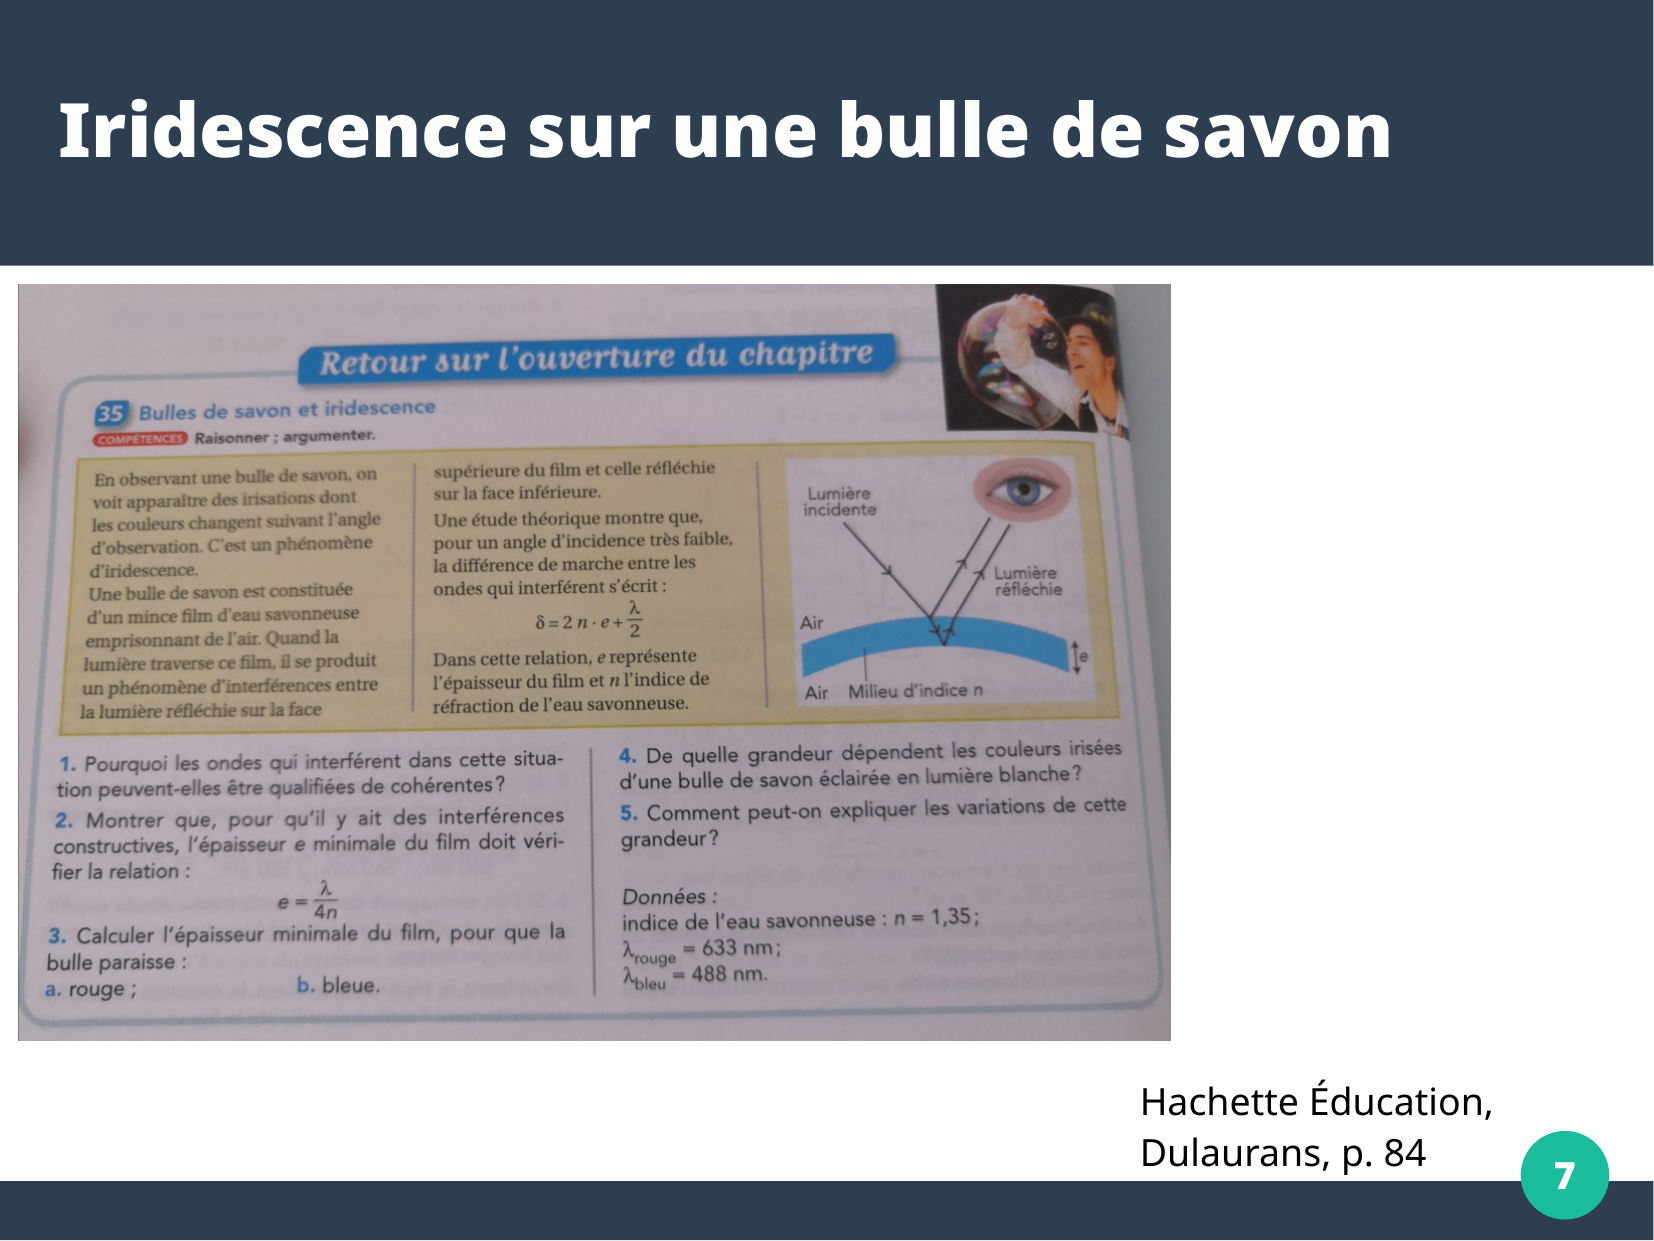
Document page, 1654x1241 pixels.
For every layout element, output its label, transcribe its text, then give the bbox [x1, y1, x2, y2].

text_box Hachette Éducation, Dulaurans, p. 84 [1125, 1068, 1546, 1171]
title Iridescence sur une bulle de savon [59, 49, 1595, 207]
picture [18, 284, 1171, 1041]
